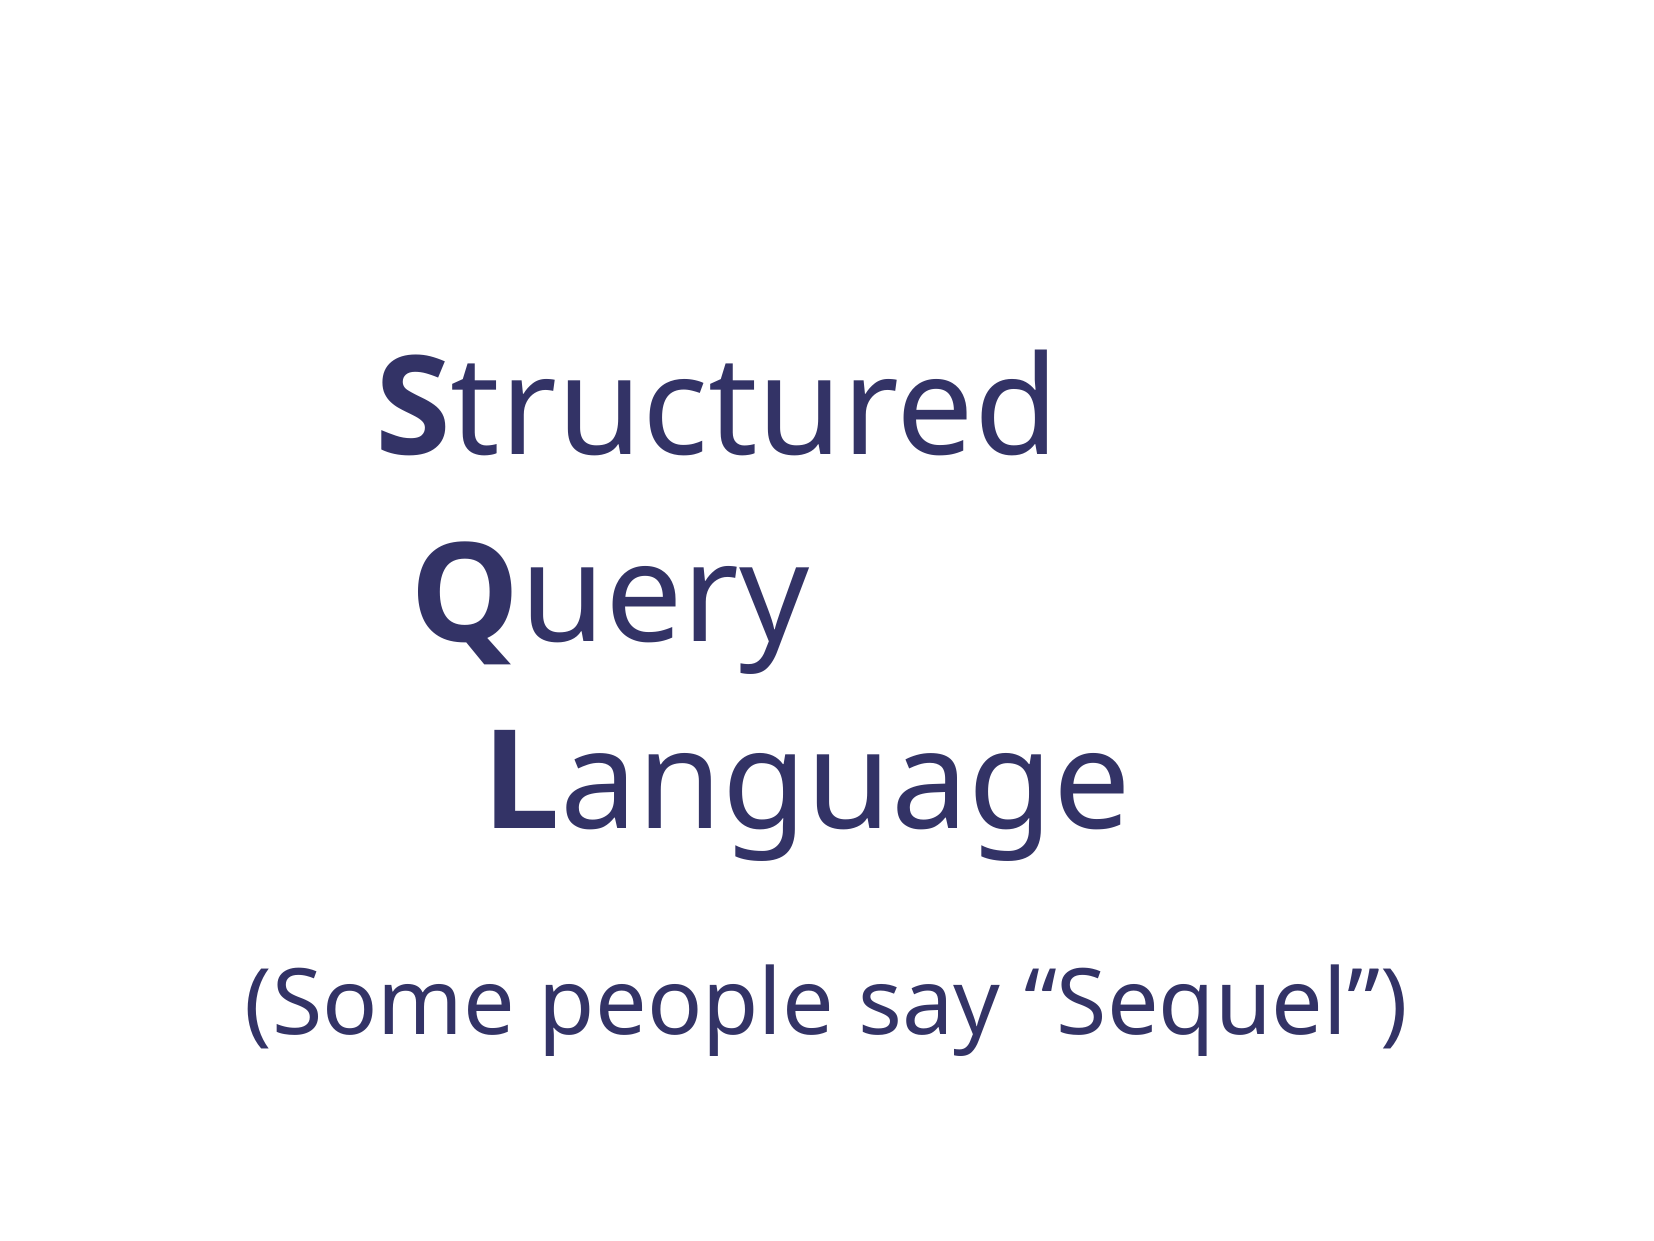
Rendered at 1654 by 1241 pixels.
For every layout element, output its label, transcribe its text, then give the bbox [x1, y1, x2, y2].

text_box (Some people say “Sequel”) [59, 915, 1595, 1083]
title Structured Query Language [375, 337, 1654, 839]
